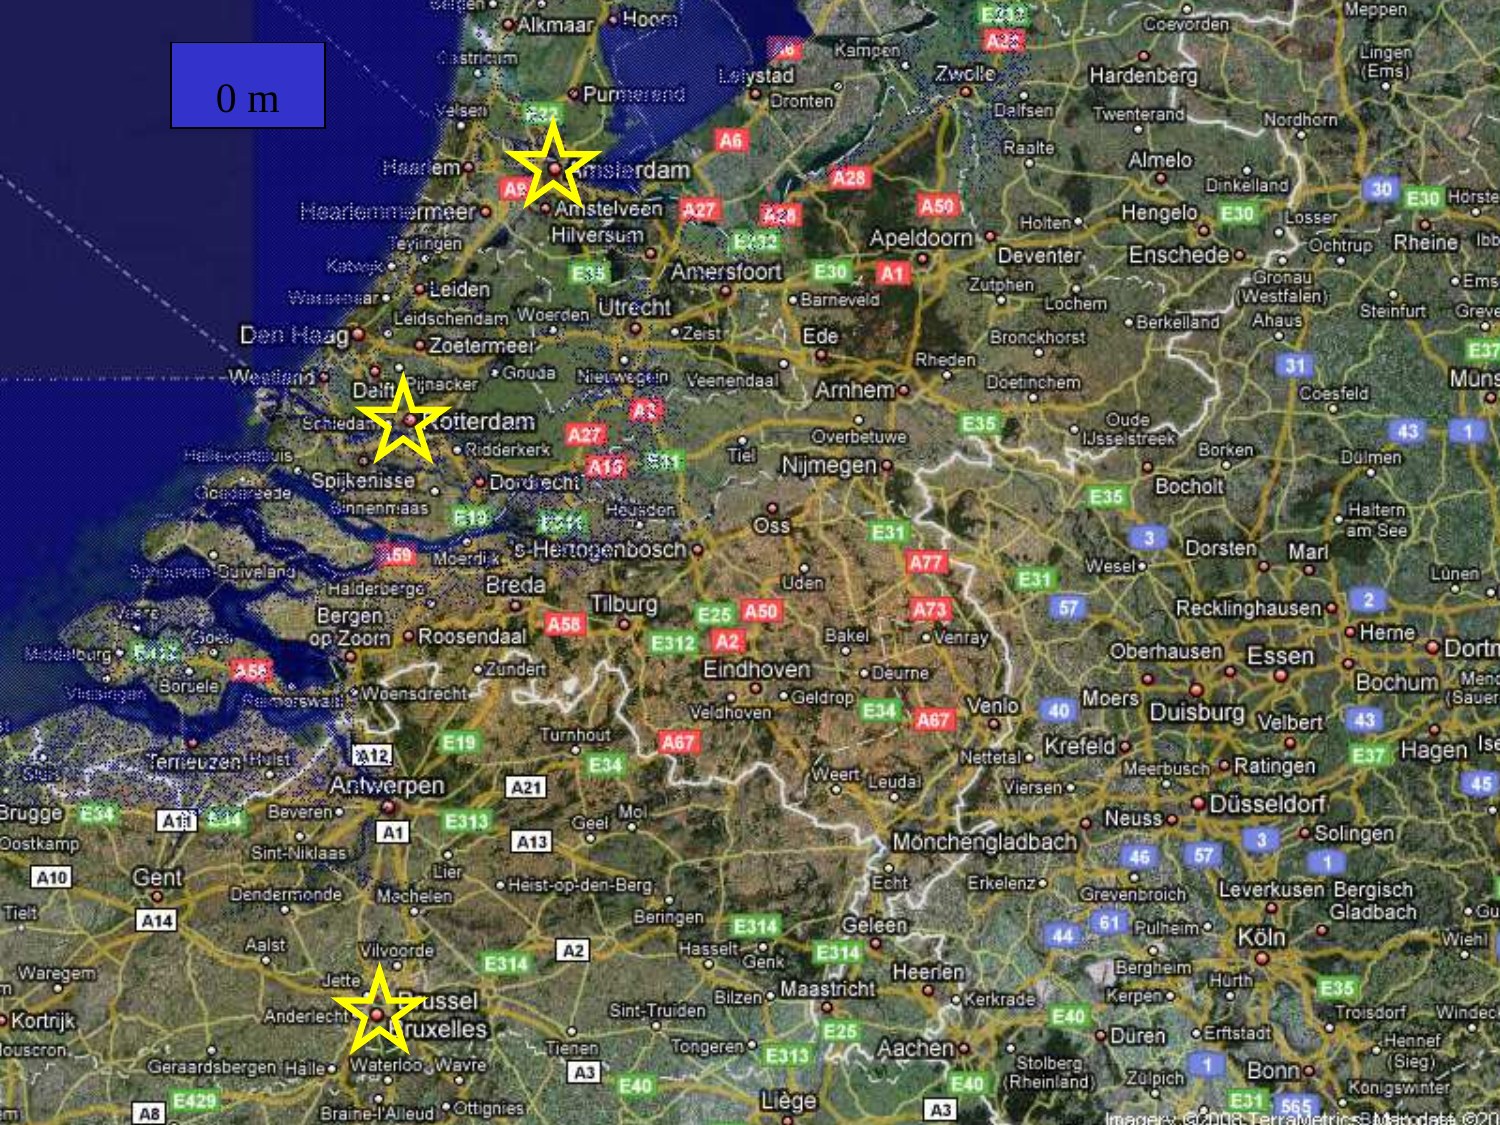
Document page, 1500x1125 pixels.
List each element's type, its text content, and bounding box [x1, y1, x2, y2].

text_box 0 m [171, 42, 325, 129]
picture [0, 0, 1500, 1125]
